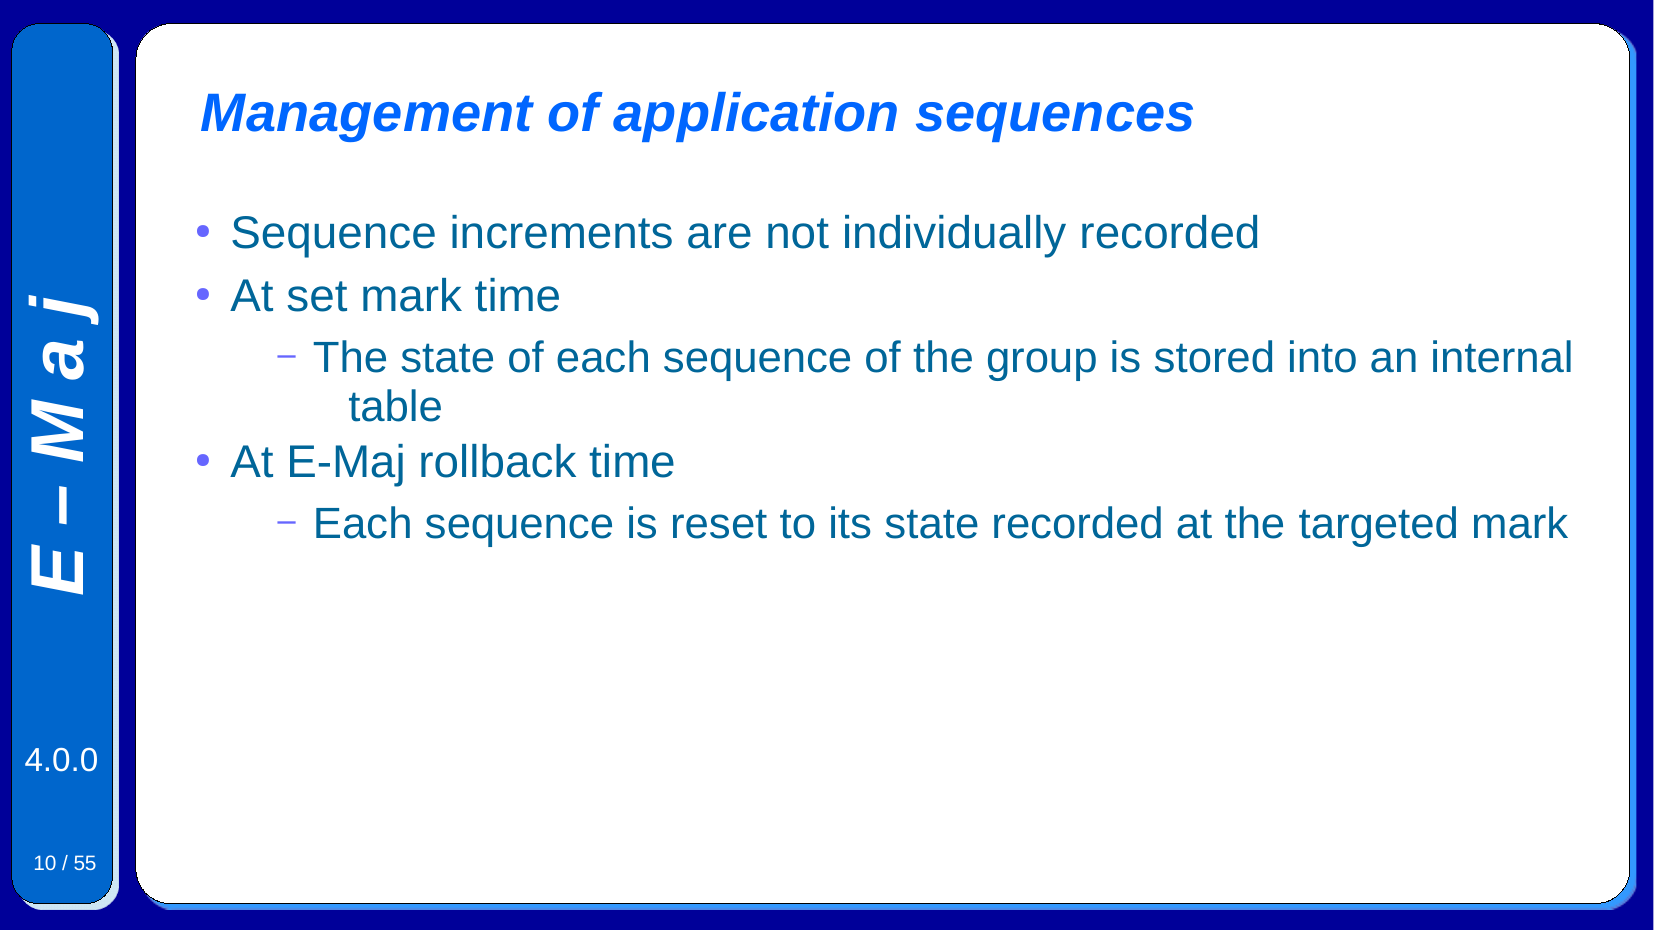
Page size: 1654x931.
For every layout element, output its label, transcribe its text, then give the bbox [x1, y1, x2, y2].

list Sequence increments are not individually recorded At set mark time The state of each sequence of the group is stored into an internal table At E-Maj rollback time Each sequence is reset to its state recorded at the targeted mark [177, 206, 1587, 827]
title Management of application sequences [200, 34, 1575, 191]
